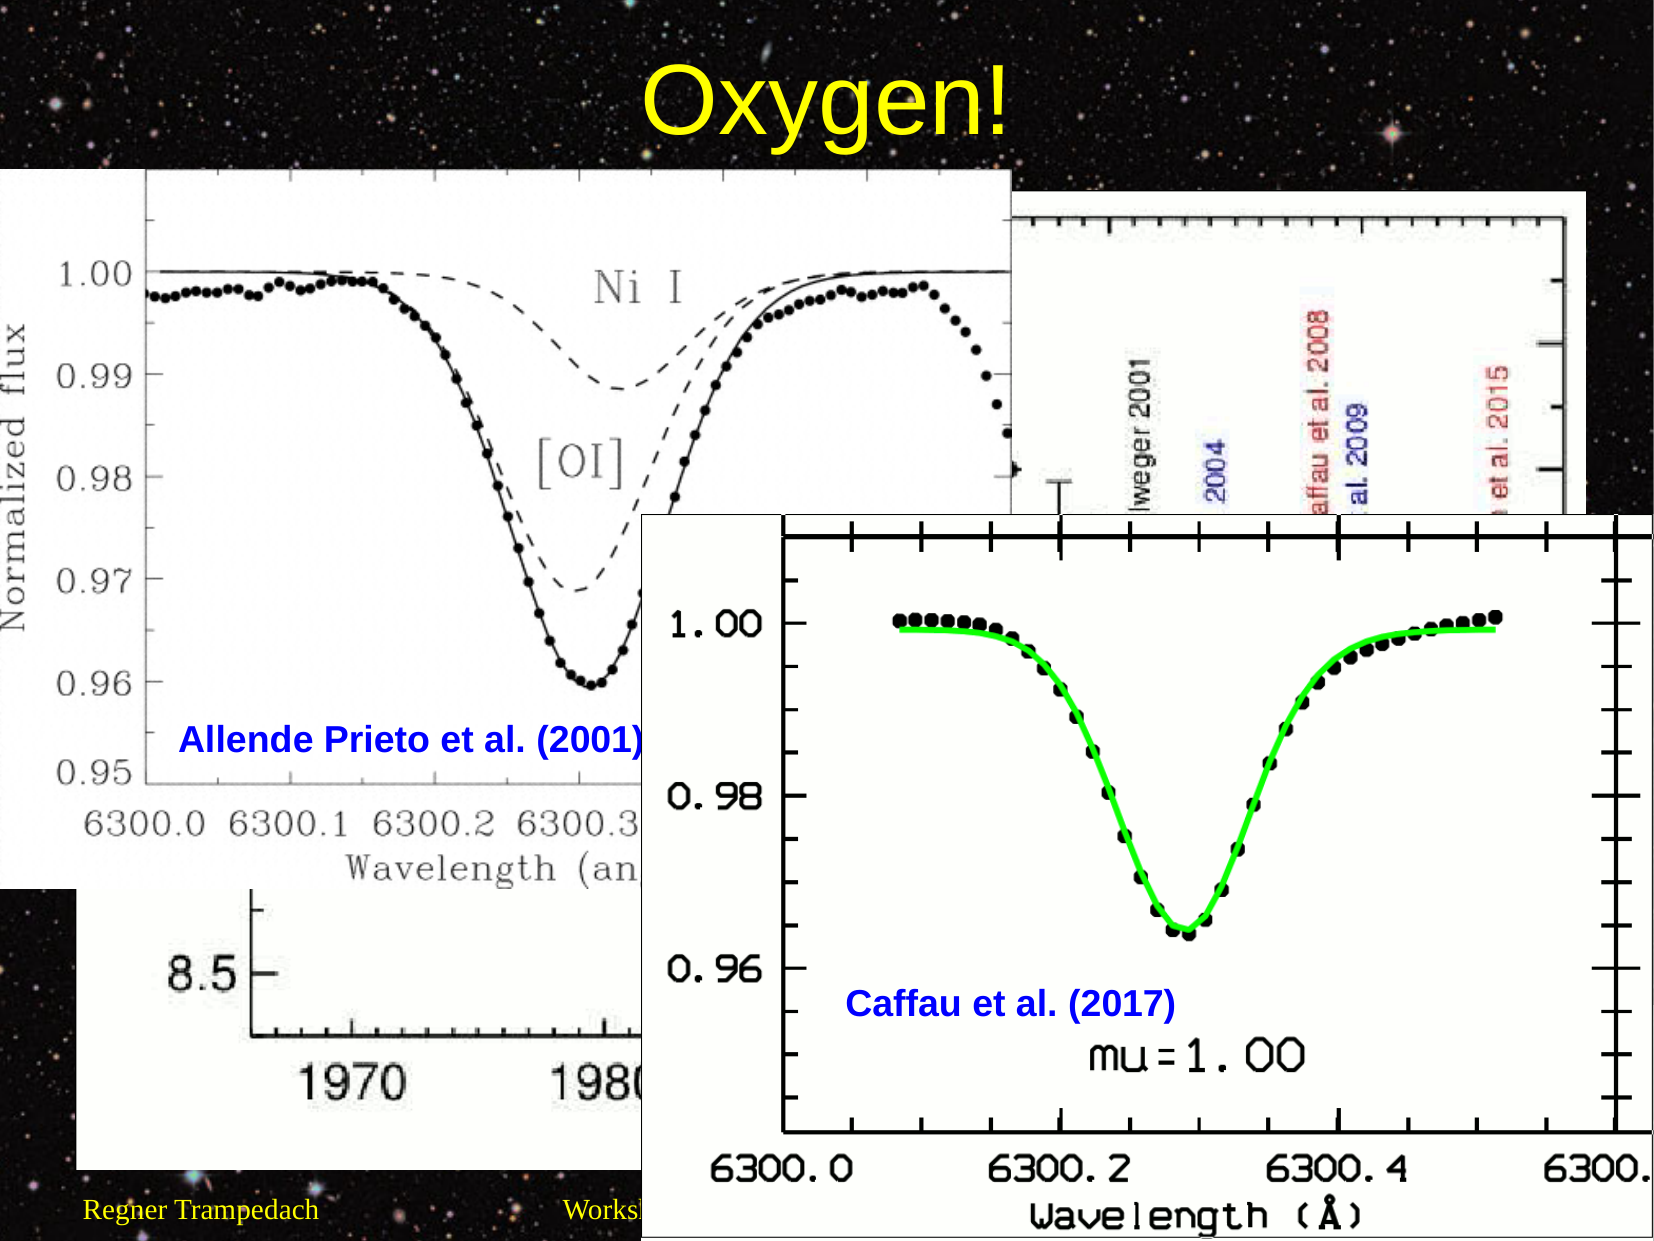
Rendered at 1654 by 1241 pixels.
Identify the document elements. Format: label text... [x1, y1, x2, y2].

title Oxygen! [82, 43, 1571, 156]
picture [0, 0, 1654, 1241]
